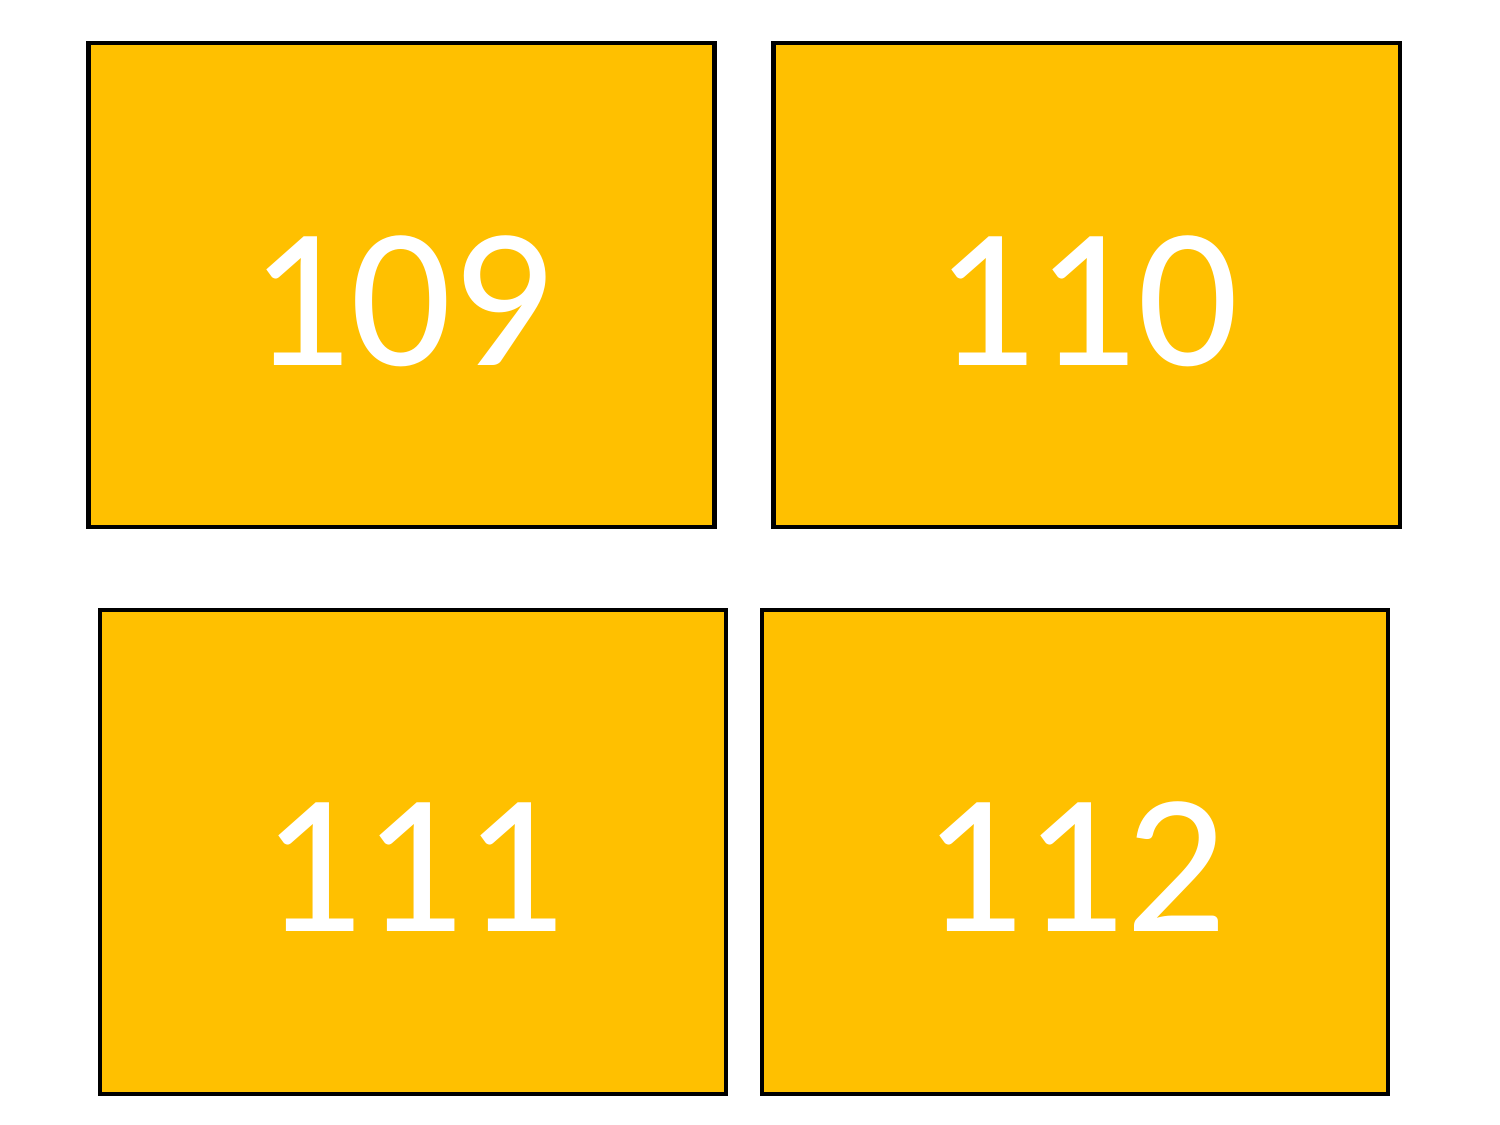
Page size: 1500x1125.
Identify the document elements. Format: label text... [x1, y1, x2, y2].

text_box 112 [761, 609, 1388, 1094]
text_box 111 [100, 609, 727, 1094]
text_box 109 [88, 42, 715, 528]
text_box 110 [773, 42, 1400, 528]
